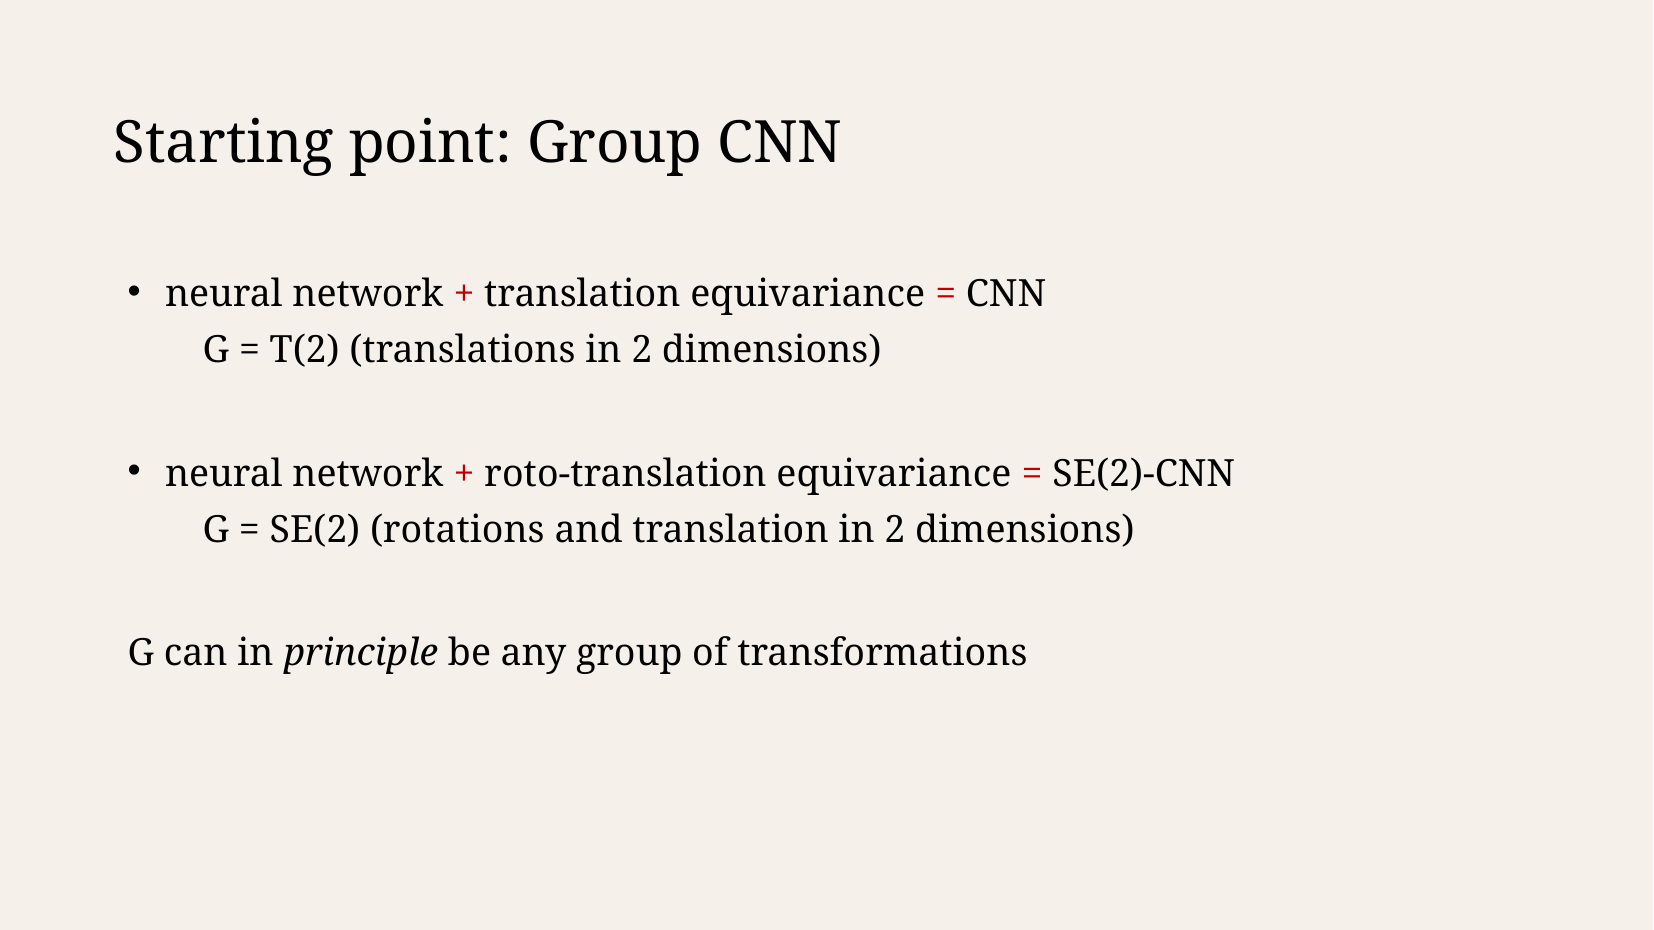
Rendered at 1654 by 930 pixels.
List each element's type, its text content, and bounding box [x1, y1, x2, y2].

text_box neural network + translation equivariance = CNN G = T(2) (translations in 2 dimensions) neural network + roto-translation equivariance = SE(2)-CNN G = SE(2) (rotations and translation in 2 dimensions) G can in principle be any group of transformations [112, 262, 1538, 893]
title Starting point: Group CNN [113, 49, 1540, 230]
